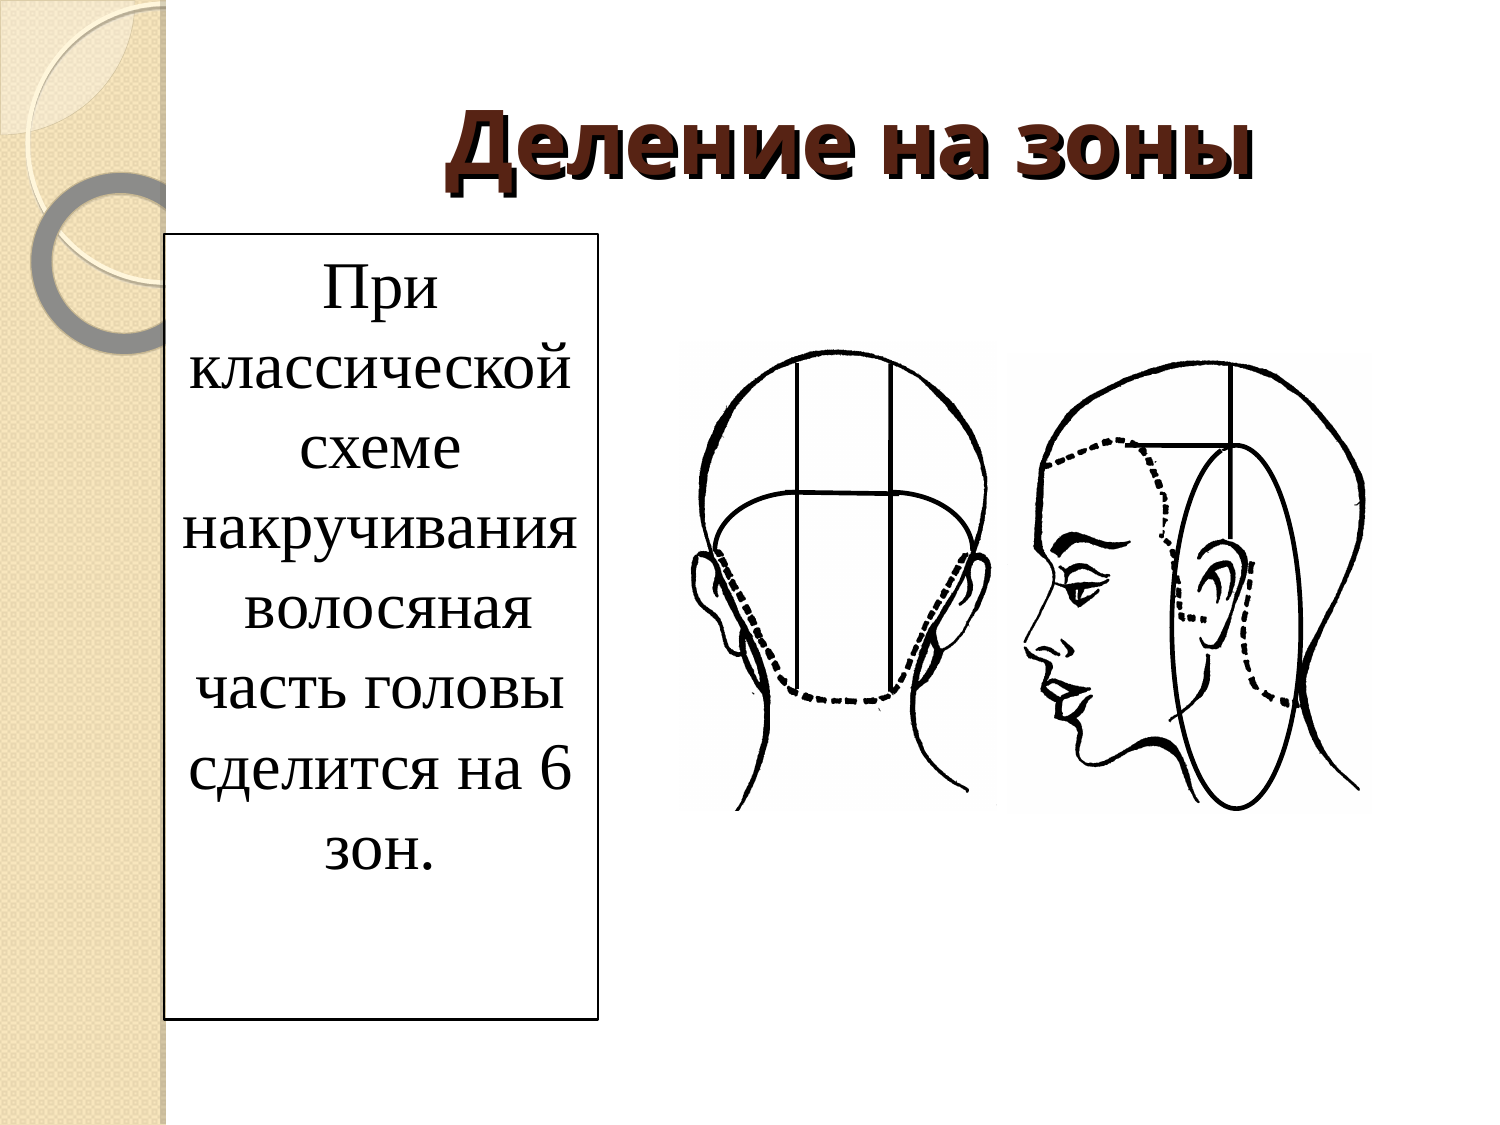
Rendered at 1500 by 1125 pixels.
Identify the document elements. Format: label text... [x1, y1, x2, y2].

picture [1007, 353, 1372, 814]
title Деление на зоны [235, 45, 1466, 233]
picture [679, 341, 997, 811]
list При классической схеме накручивания волосяная часть головы сделится на 6 зон. [164, 234, 598, 1020]
